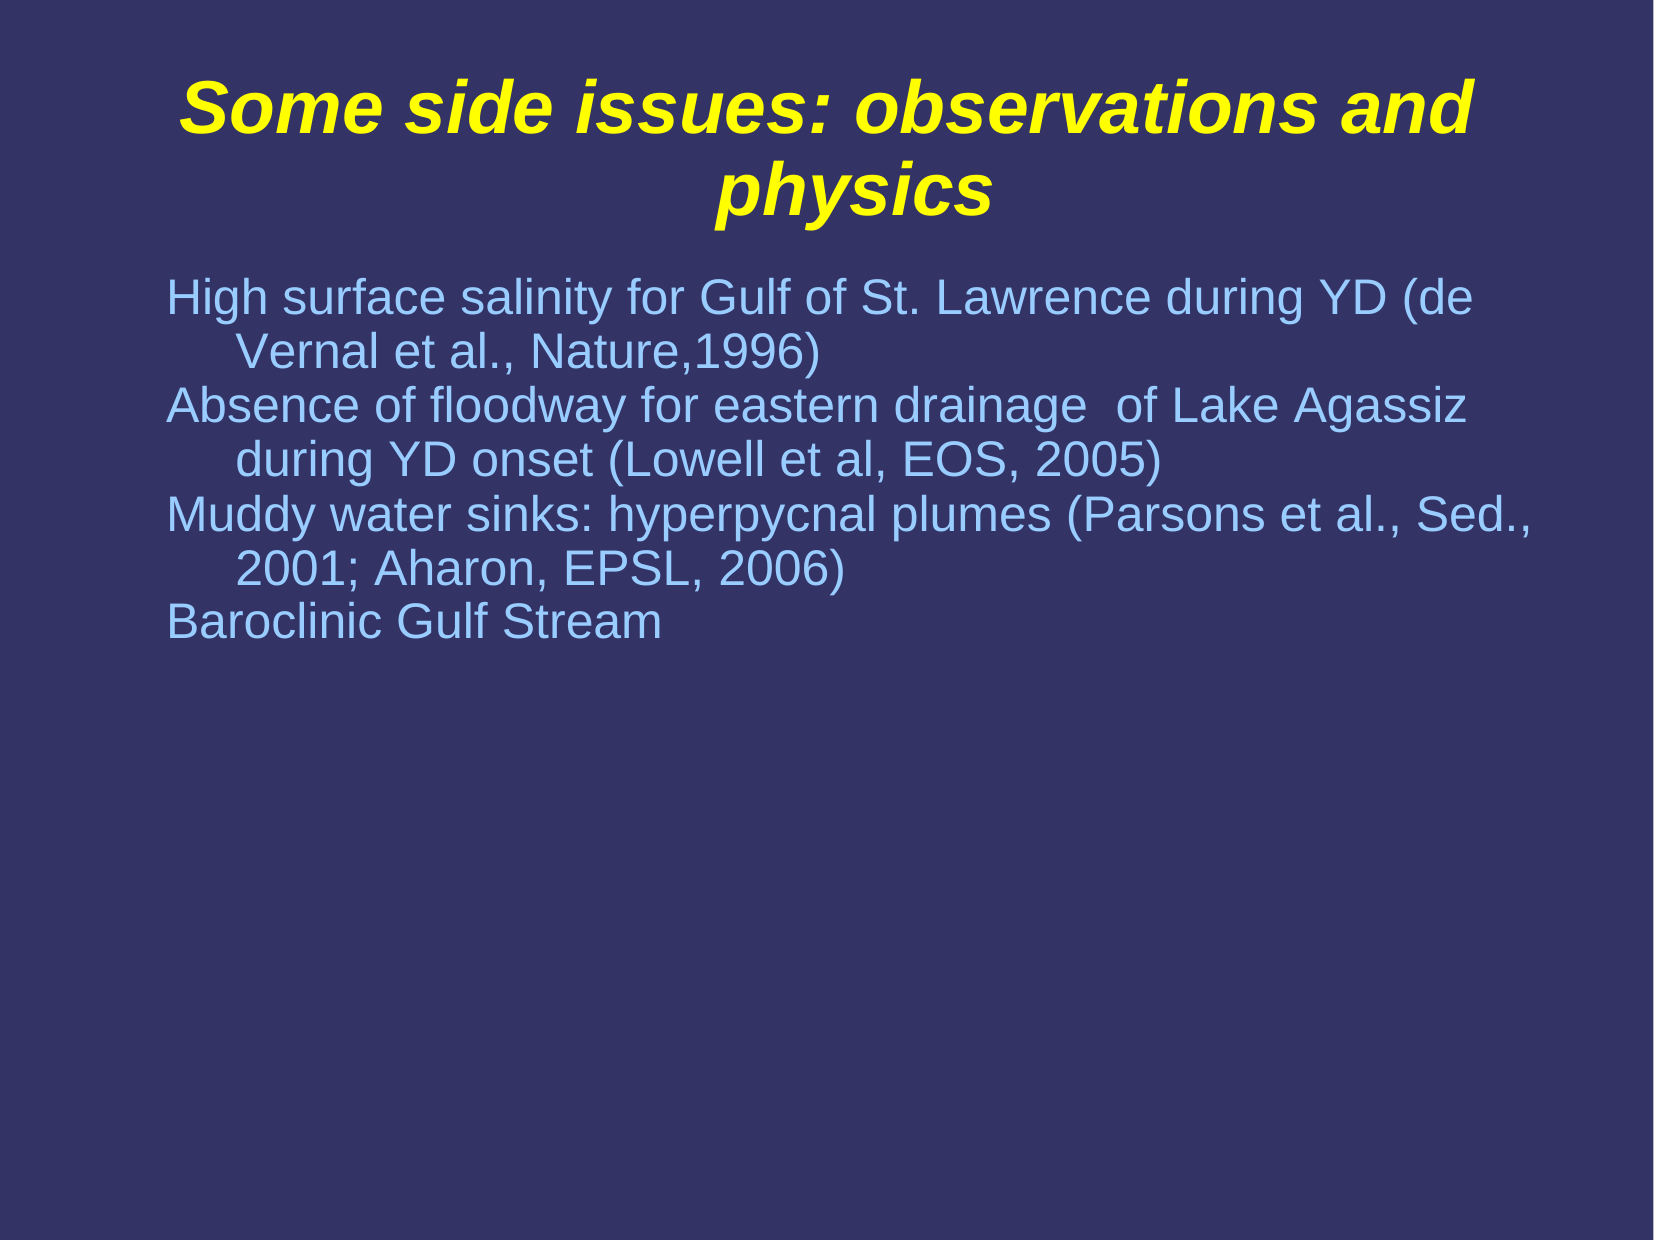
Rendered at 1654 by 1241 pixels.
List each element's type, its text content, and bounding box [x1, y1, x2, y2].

title Some side issues: observations and physics [121, 38, 1534, 261]
list High surface salinity for Gulf of St. Lawrence during YD (de Vernal et al., Nature,1996) Absence of floodway for eastern drainage of Lake Agassiz during YD onset (Lowell et al, EOS, 2005) Muddy water sinks: hyperpycnal plumes (Parsons et al., Sed., 2001; Aharon, EPSL, 2006) Baroclinic Gulf Stream [154, 271, 1536, 1159]
